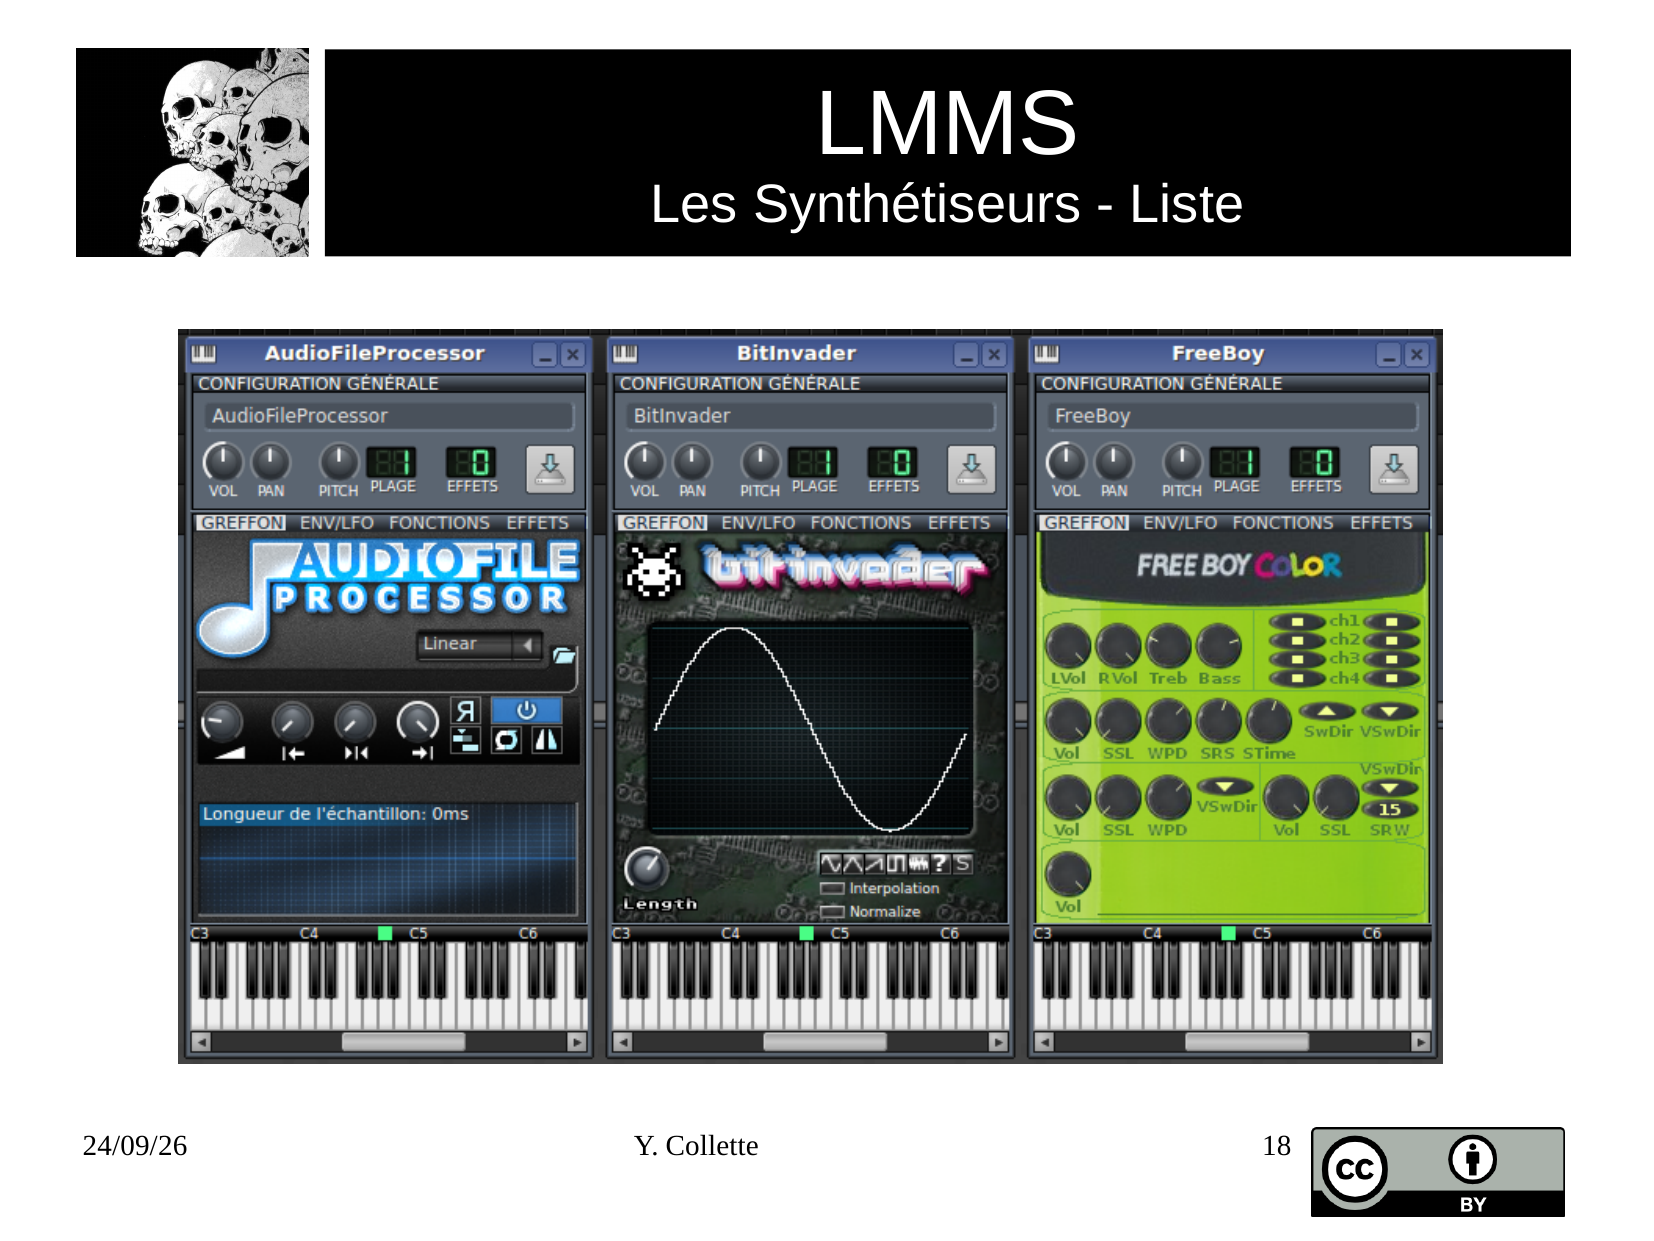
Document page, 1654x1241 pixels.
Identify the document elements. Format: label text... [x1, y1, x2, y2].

picture [76, 48, 309, 257]
picture [178, 329, 1443, 1064]
picture [1311, 1127, 1565, 1217]
title LMMS Les Synthétiseurs - Liste [324, 49, 1571, 257]
